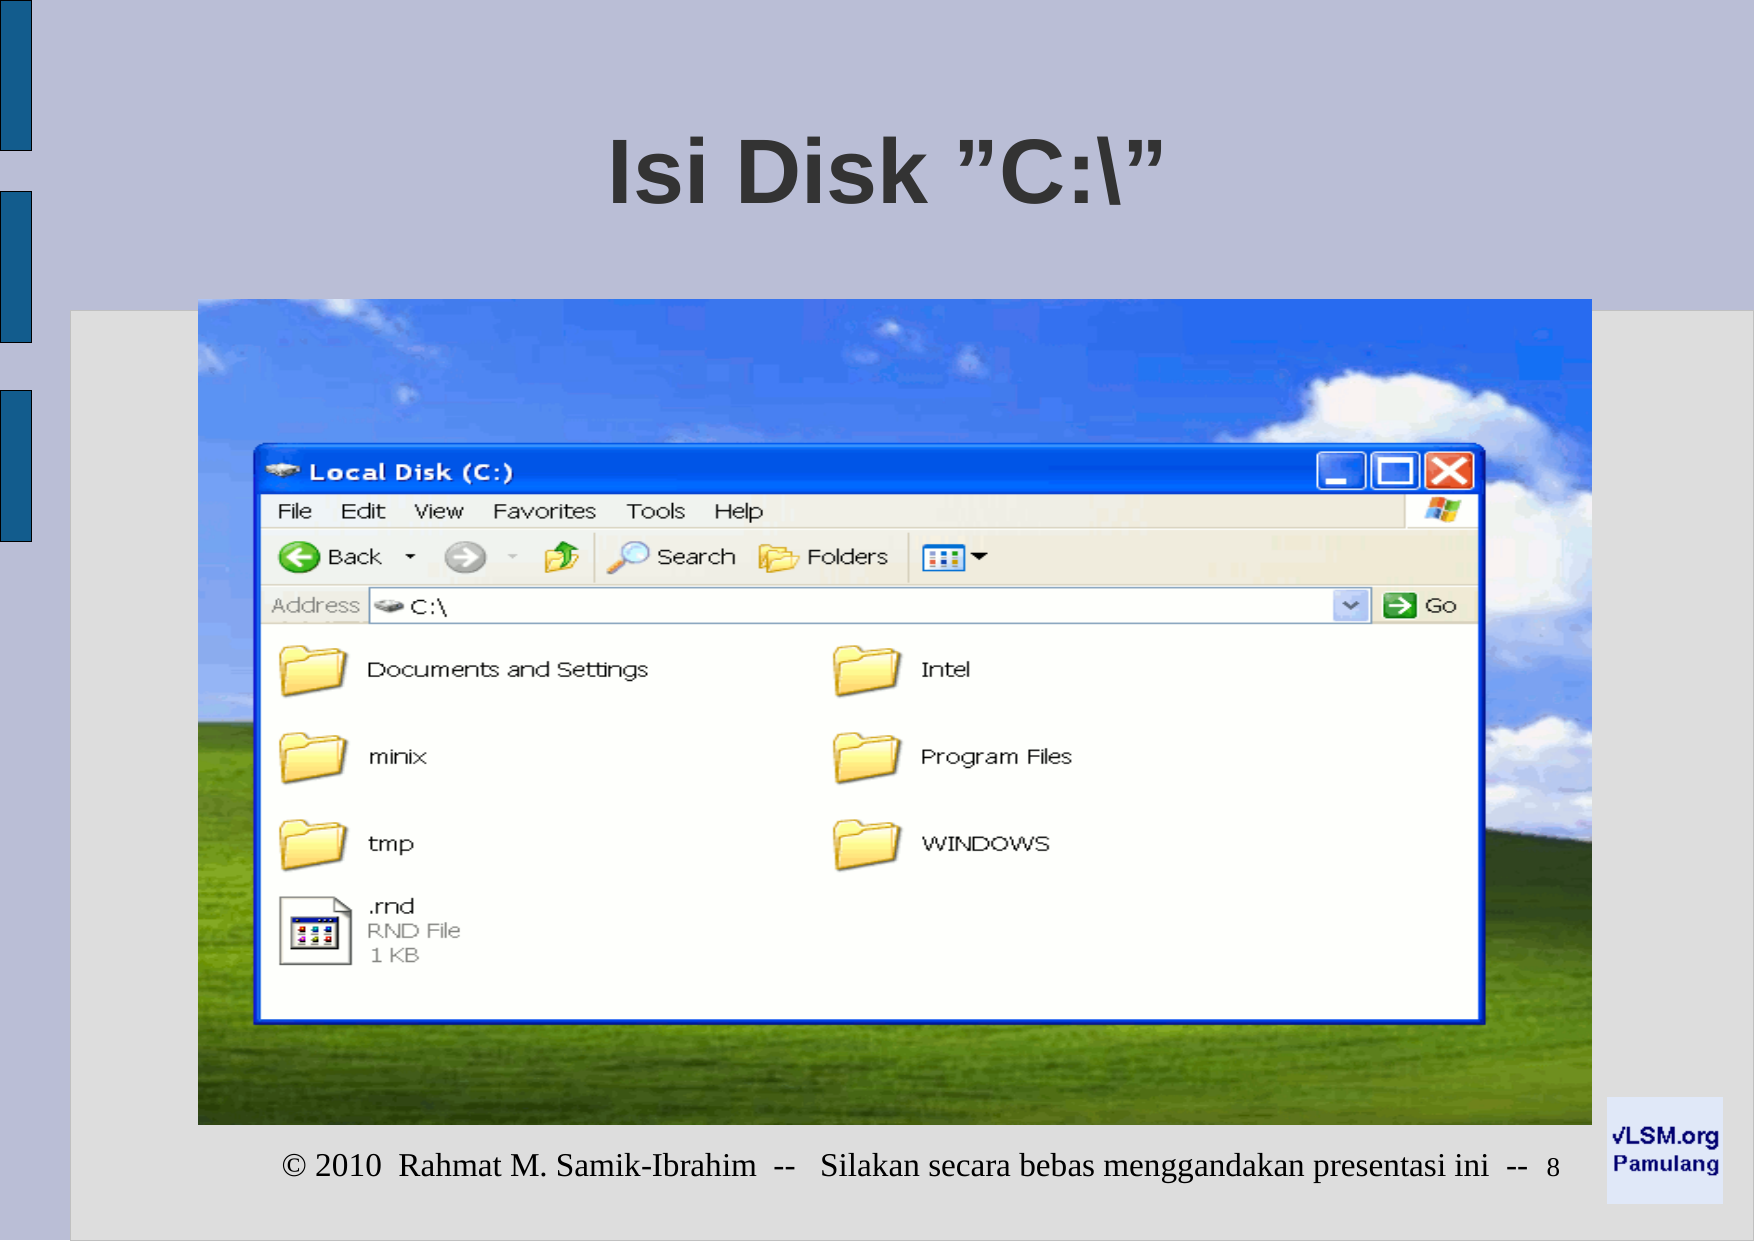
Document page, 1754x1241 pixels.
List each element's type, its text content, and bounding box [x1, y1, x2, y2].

picture [198, 299, 1592, 1126]
title Isi Disk ”C:\” [77, 99, 1700, 244]
picture [1607, 1097, 1723, 1204]
